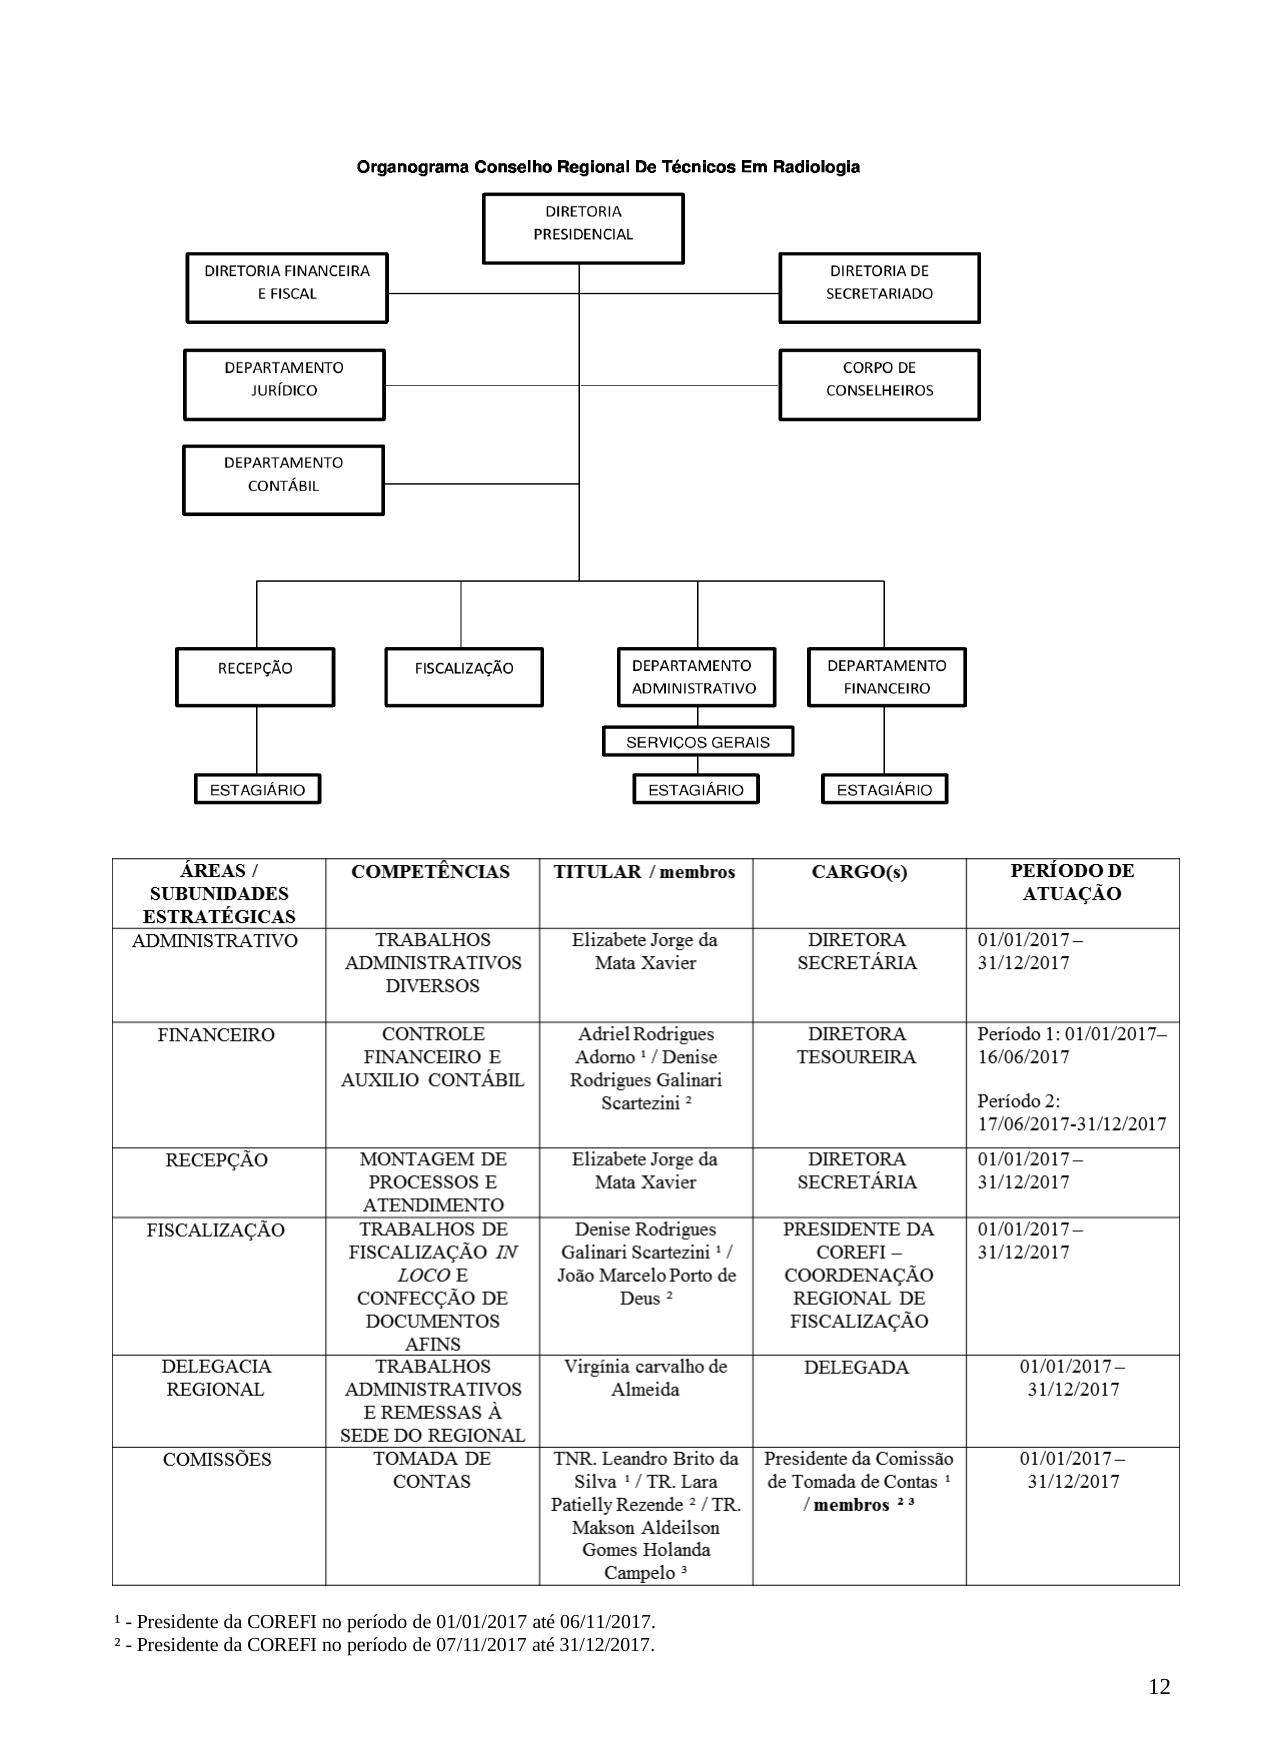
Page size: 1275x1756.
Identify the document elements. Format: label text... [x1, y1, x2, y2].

text_box 11 [1143, 1671, 1176, 1705]
text_box [125, 138, 1054, 837]
text_box ¹ - Presidente da COREFI no período de 01/01/2017 até 06/11/2017. ² - Presidente da COREFI no período de 07/11/2017 até 31/12/2017. [112, 1609, 658, 1657]
picture [112, 850, 1180, 1596]
